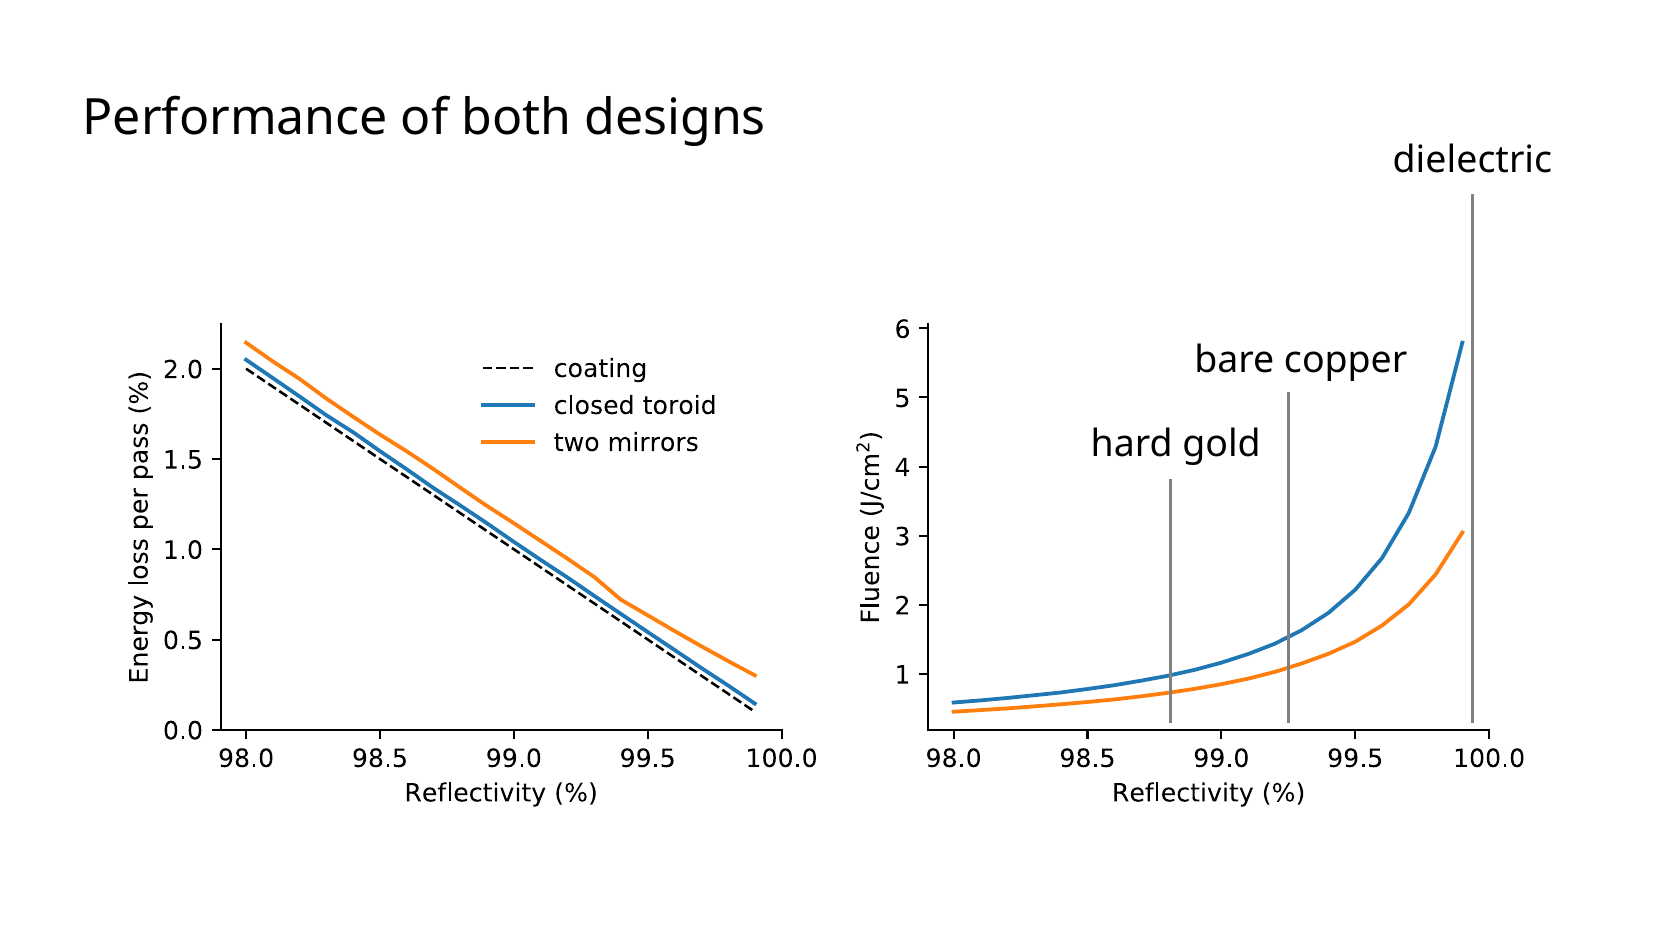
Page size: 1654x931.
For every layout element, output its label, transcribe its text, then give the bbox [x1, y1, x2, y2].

text_box bare copper [1179, 324, 1408, 385]
text_box dielectric [1377, 125, 1561, 185]
title Performance of both designs [82, 37, 1571, 193]
picture [99, 290, 1554, 837]
text_box hard gold [1075, 409, 1265, 470]
